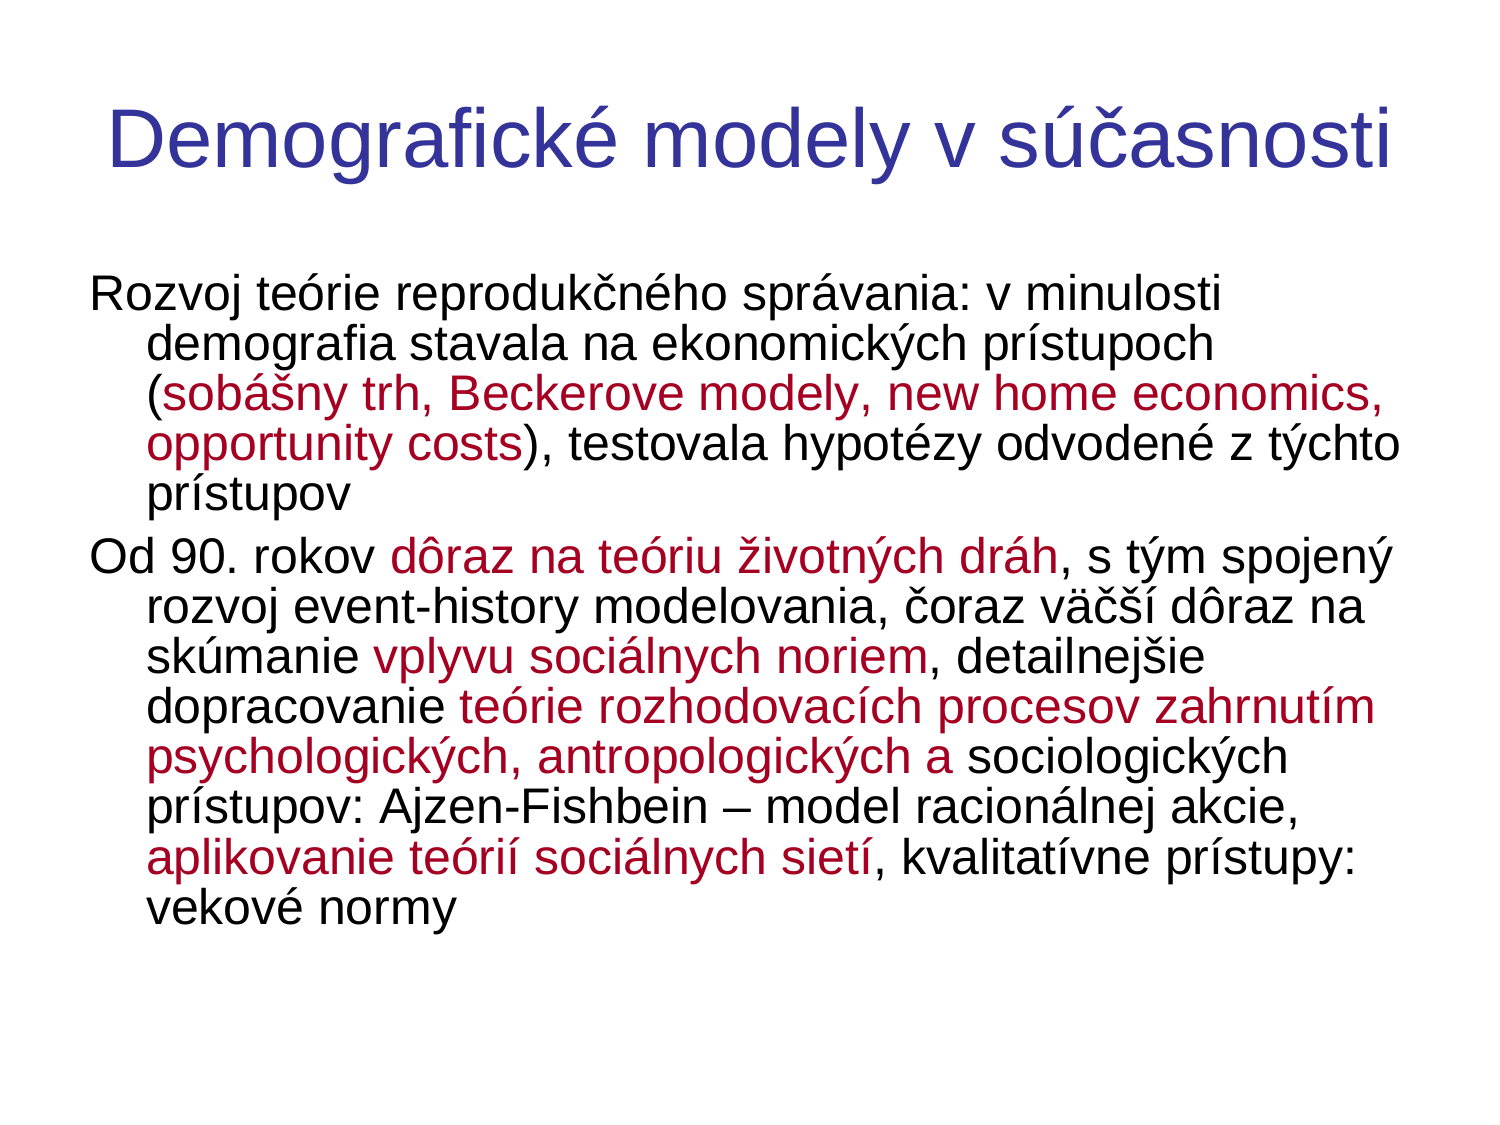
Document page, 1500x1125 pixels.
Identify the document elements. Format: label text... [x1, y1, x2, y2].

list Rozvoj teórie reprodukčného správania: v minulosti demografia stavala na ekonomických prístupoch (sobášny trh, Beckerove modely, new home economics, opportunity costs), testovala hypotézy odvodené z týchto prístupov Od 90. rokov dôraz na teóriu životných dráh, s tým spojený rozvoj event-history modelovania, čoraz väčší dôraz na skúmanie vplyvu sociálnych noriem, detailnejšie dopracovanie teórie rozhodovacích procesov zahrnutím psychologických, antropologických a sociologických prístupov: Ajzen-Fishbein – model racionálnej akcie, aplikovanie teórií sociálnych sietí, kvalitatívne prístupy: vekové normy [75, 262, 1426, 1059]
title Demografické modely v súčasnosti [75, 45, 1426, 233]
